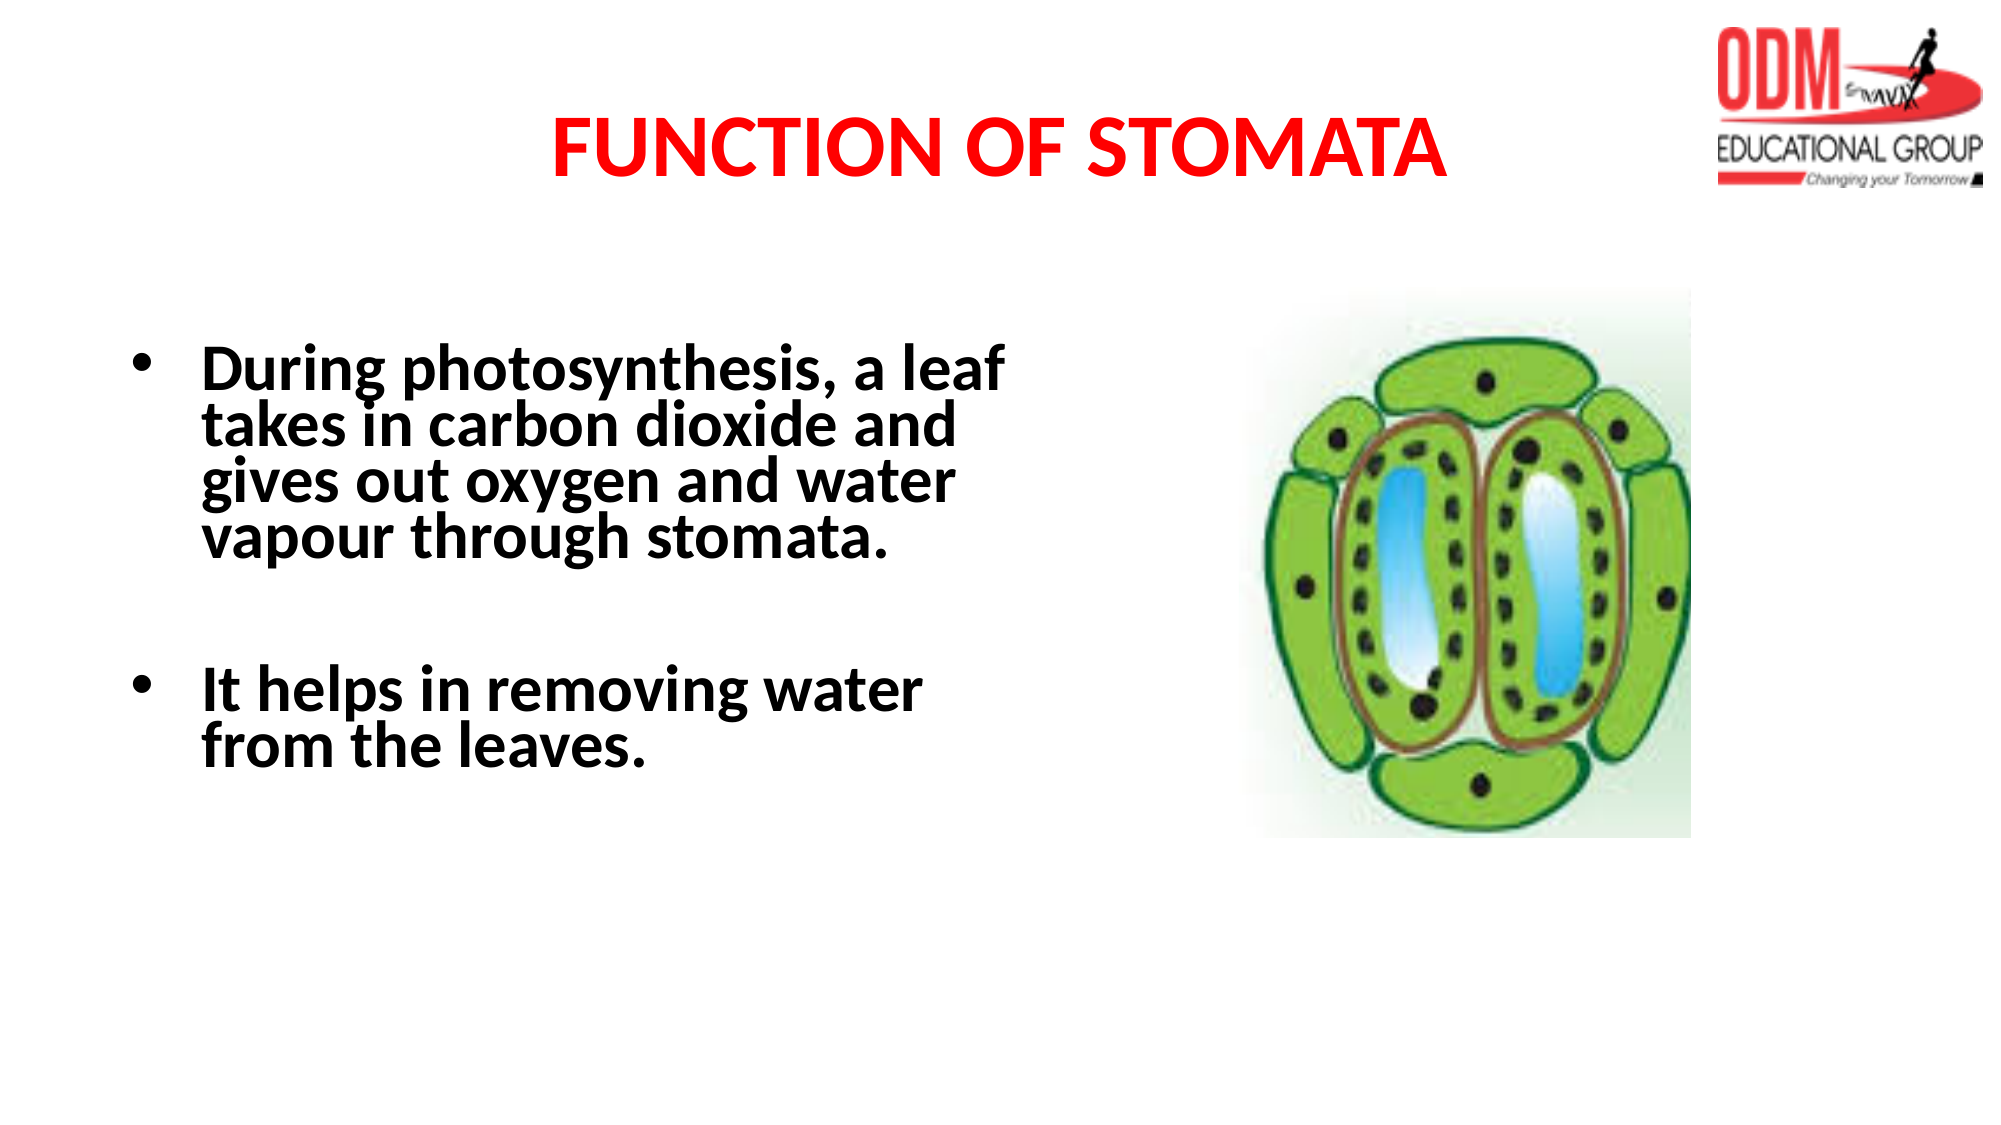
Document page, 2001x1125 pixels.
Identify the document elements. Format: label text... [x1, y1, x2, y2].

picture [1238, 287, 1691, 838]
picture [1718, 27, 1983, 188]
title FUNCTION OF STOMATA [137, 71, 1863, 224]
list During photosynthesis, a leaf takes in carbon dioxide and gives out oxygen and water vapour through stomata. It helps in removing water from the leaves. [111, 338, 1044, 921]
